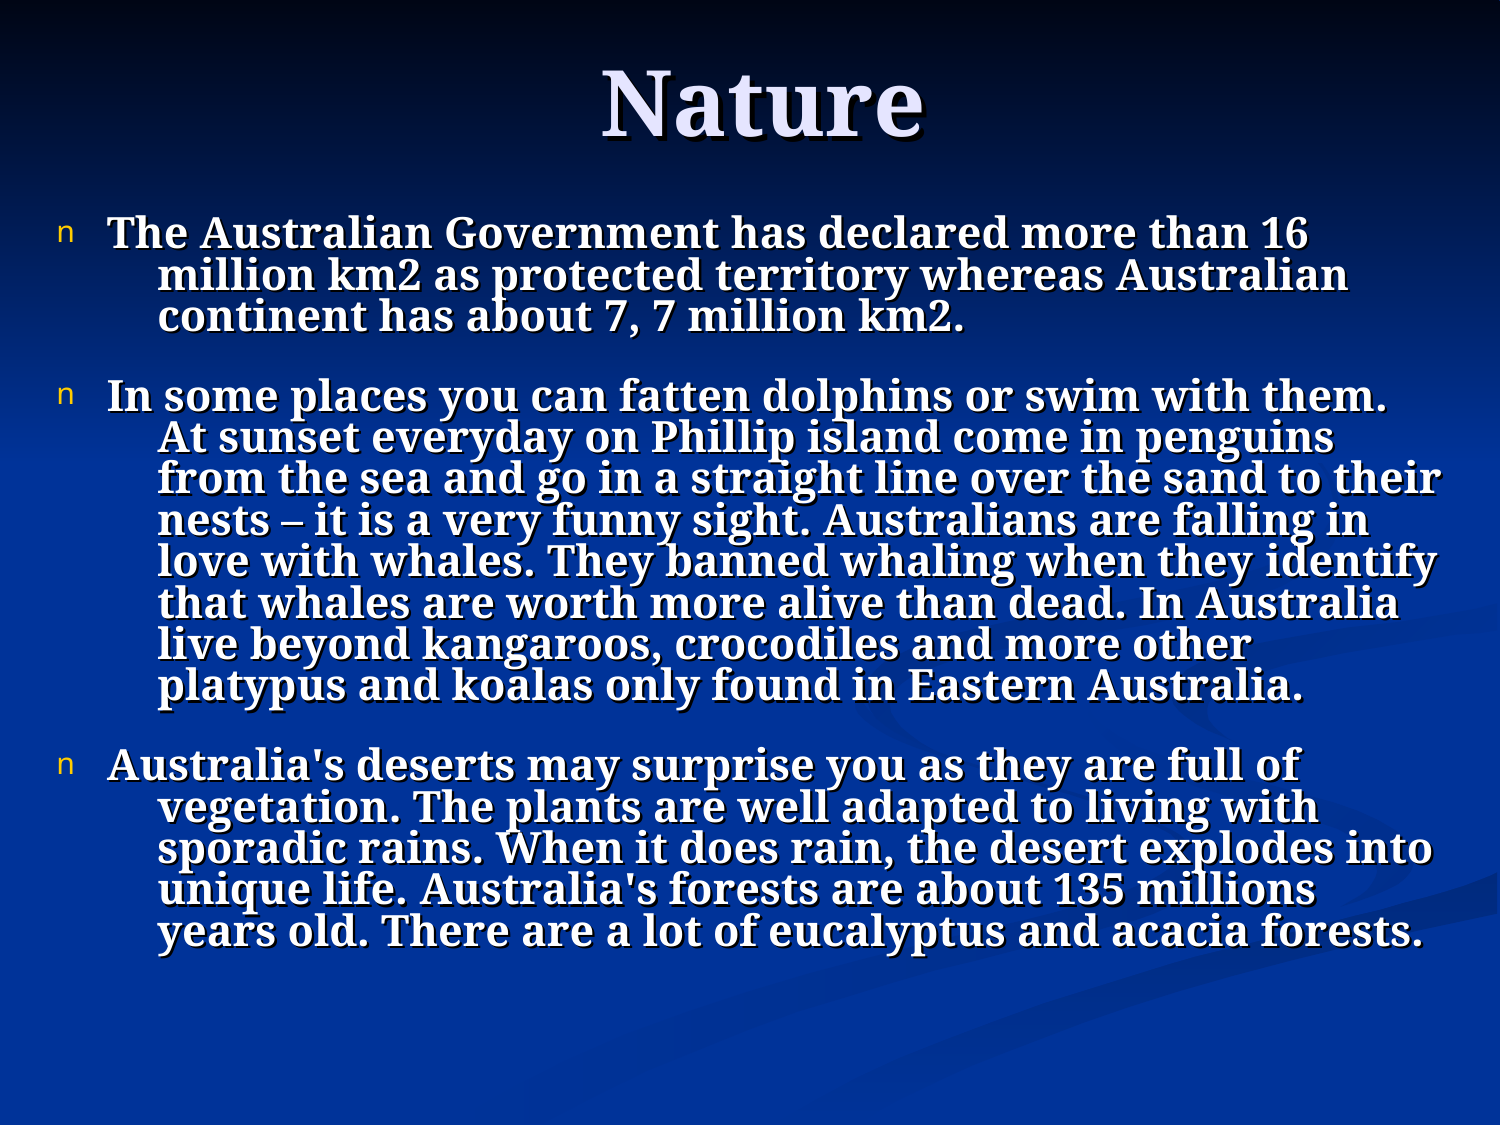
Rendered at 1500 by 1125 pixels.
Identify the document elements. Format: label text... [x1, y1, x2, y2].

list The Australian Government has declared more than 16 million km2 as protected territory whereas Australian continent has about 7, 7 million km2. In some places you can fatten dolphins or swim with them. At sunset everyday on Phillip island come in penguins from the sea and go in a straight line over the sand to their nests – it is a very funny sight. Australians are falling in love with whales. They banned whaling when they identify that whales are worth more alive than dead. In Australia live beyond kangaroos, crocodiles and more other platypus and koalas only found in Eastern Australia. Australia's deserts may surprise you as they are full of vegetation. The plants are well adapted to living with sporadic rains. When it does rain, the desert explodes into unique life. Australia's forests are about 135 millions years old. There are a lot of eucalyptus and acacia forests. [41, 208, 1459, 1035]
title Nature [88, 31, 1439, 169]
